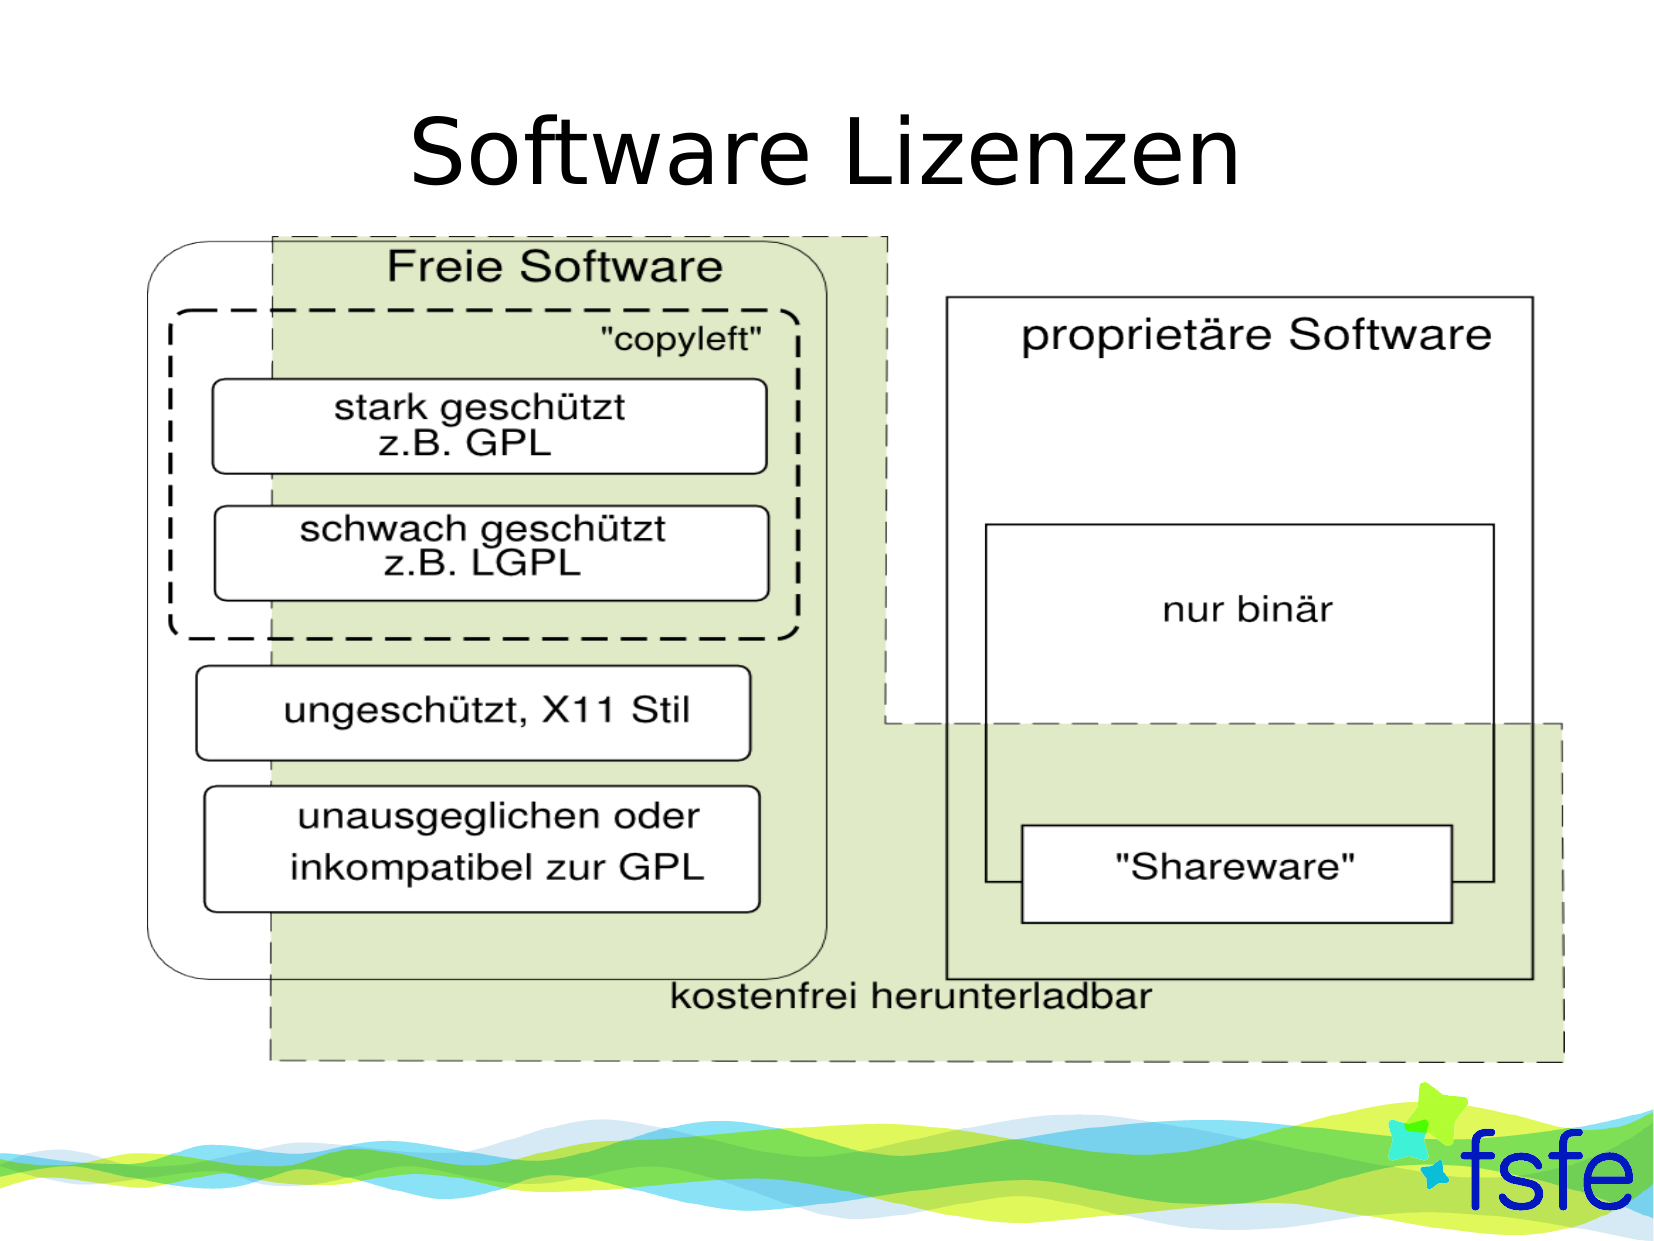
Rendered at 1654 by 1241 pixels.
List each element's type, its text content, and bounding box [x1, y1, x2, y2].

picture [147, 236, 1565, 1063]
title Software Lizenzen [82, 56, 1571, 250]
picture [0, 1081, 1654, 1241]
